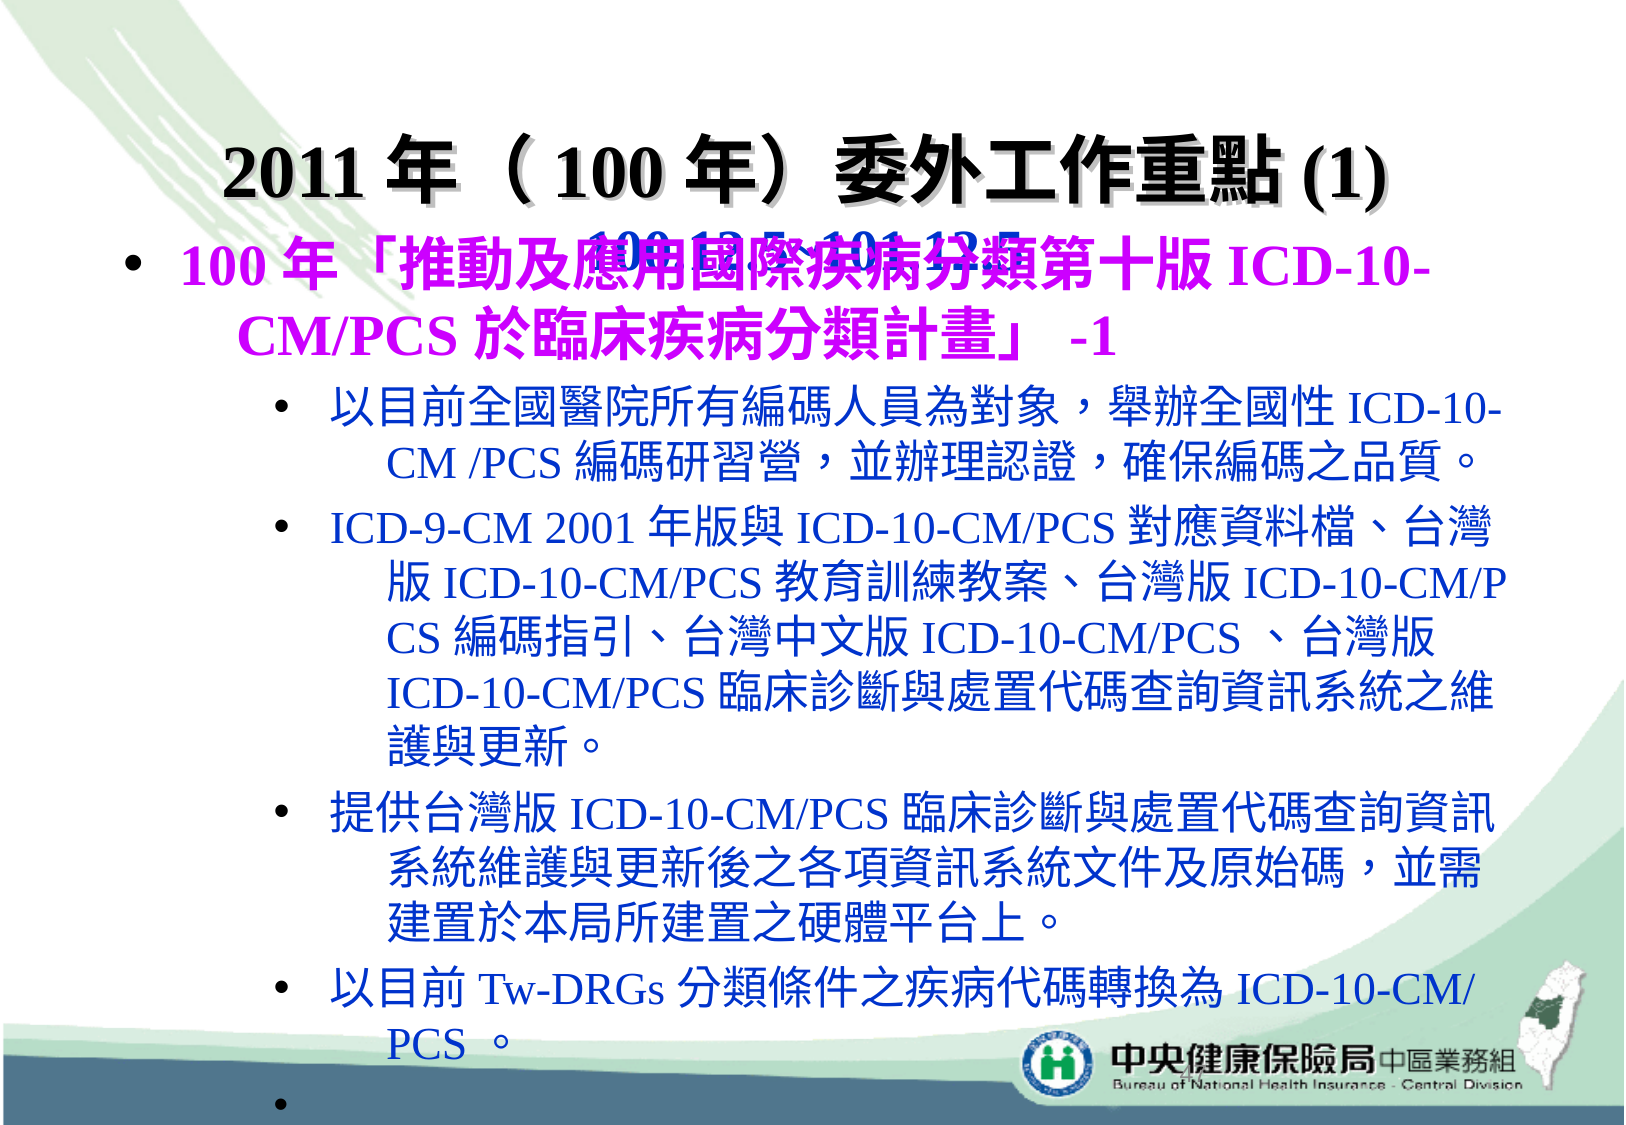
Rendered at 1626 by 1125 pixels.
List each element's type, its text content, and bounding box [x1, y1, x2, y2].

text_box 2011年（100年）委外工作重點(1) 100.12.5~101.12.5 [114, 35, 1496, 220]
text_box 100年「推動及應用國際疾病分類第十版ICD-10-CM/PCS於臨床疾病分類計畫」-1 以目前全國醫院所有編碼人員為對象，舉辦全國性ICD-10-CM /PCS編碼研習營，並辦理認證，確保編碼之品質。 ICD-9-CM 2001年版與ICD-10-CM/PCS對應資料檔、台灣版ICD-10-CM/PCS教育訓練教案、台灣版ICD-10-CM/PCS編碼指引、台灣中文版ICD-10-CM/PCS、台灣版ICD-10-CM/PCS臨床診斷與處置代碼查詢資訊系統之維護與更新。 提供台灣版ICD-10-CM/PCS臨床診斷與處置代碼查詢資訊系統維護與更新後之各項資訊系統文件及原始碼，並需建置於本局所建置之硬體平台上。 以目前Tw-DRGs分類條件之疾病代碼轉換為ICD-10-CM/PCS。 [109, 220, 1530, 1082]
text_box [1164, 1042, 1544, 1103]
